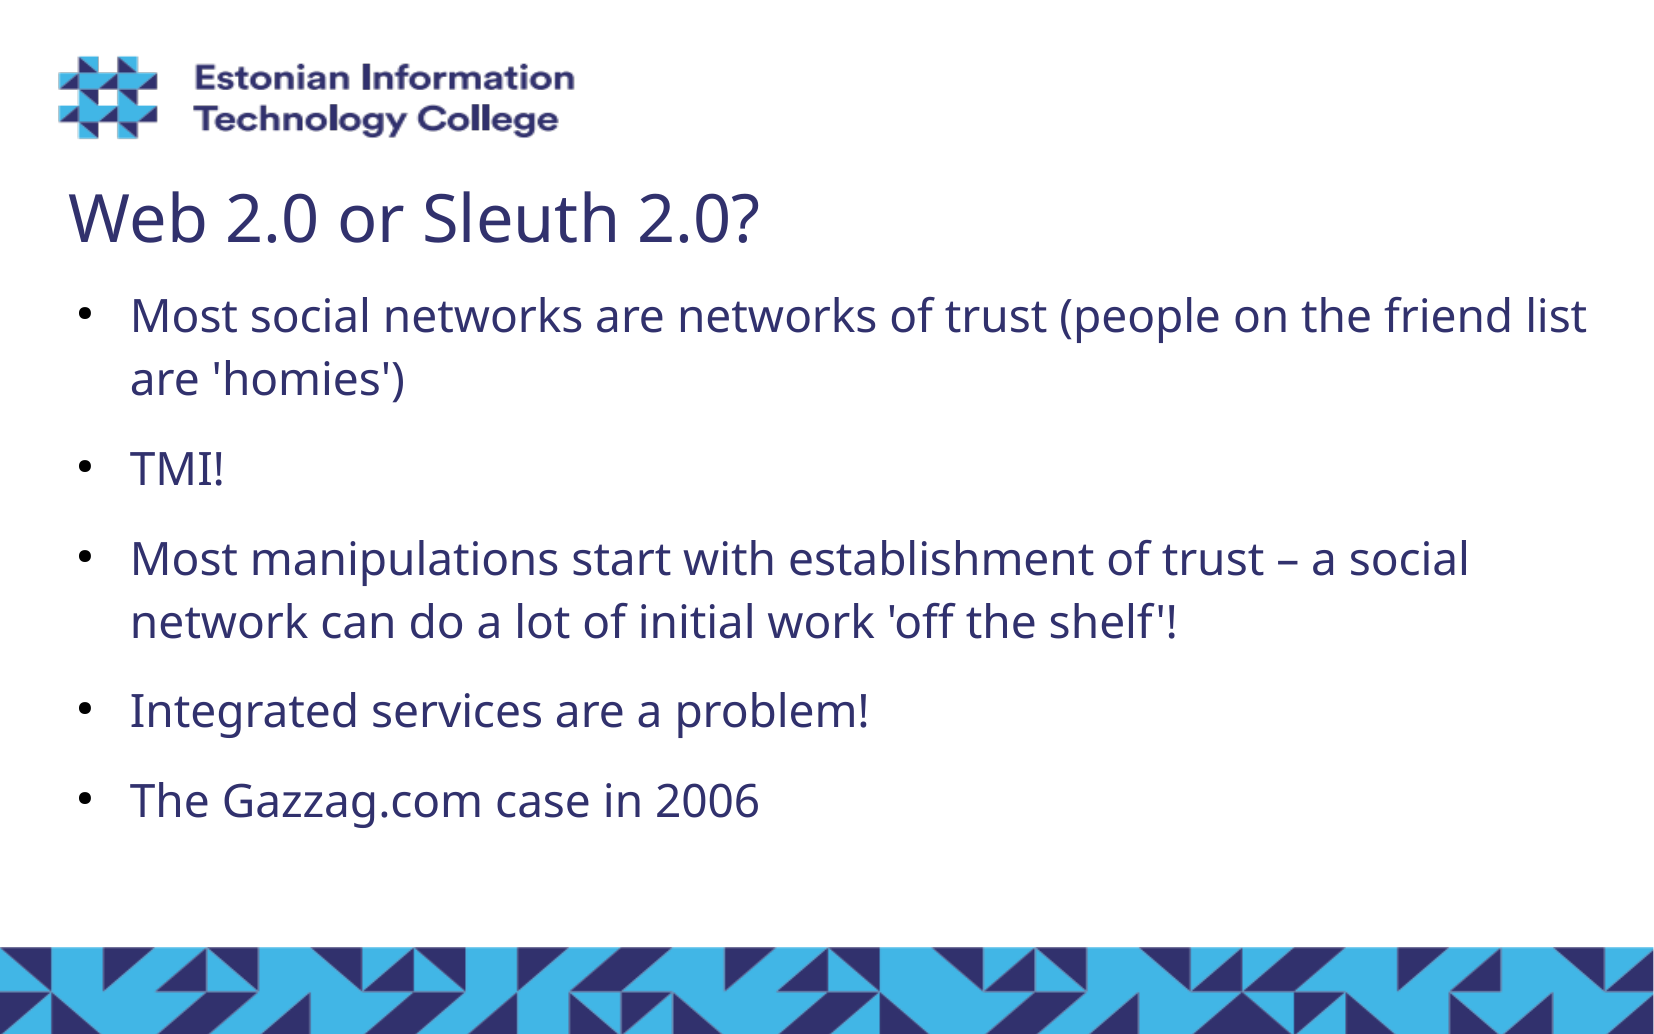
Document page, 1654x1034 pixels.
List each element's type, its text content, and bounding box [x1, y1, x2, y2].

title Web 2.0 or Sleuth 2.0? [68, 147, 1536, 283]
list Most social networks are networks of trust (people on the friend list are 'homies') TMI! Most manipulations start with establishment of trust – a social network can do a lot of initial work 'off the shelf'! Integrated services are a problem! The Gazzag.com case in 2006 [59, 283, 1595, 936]
